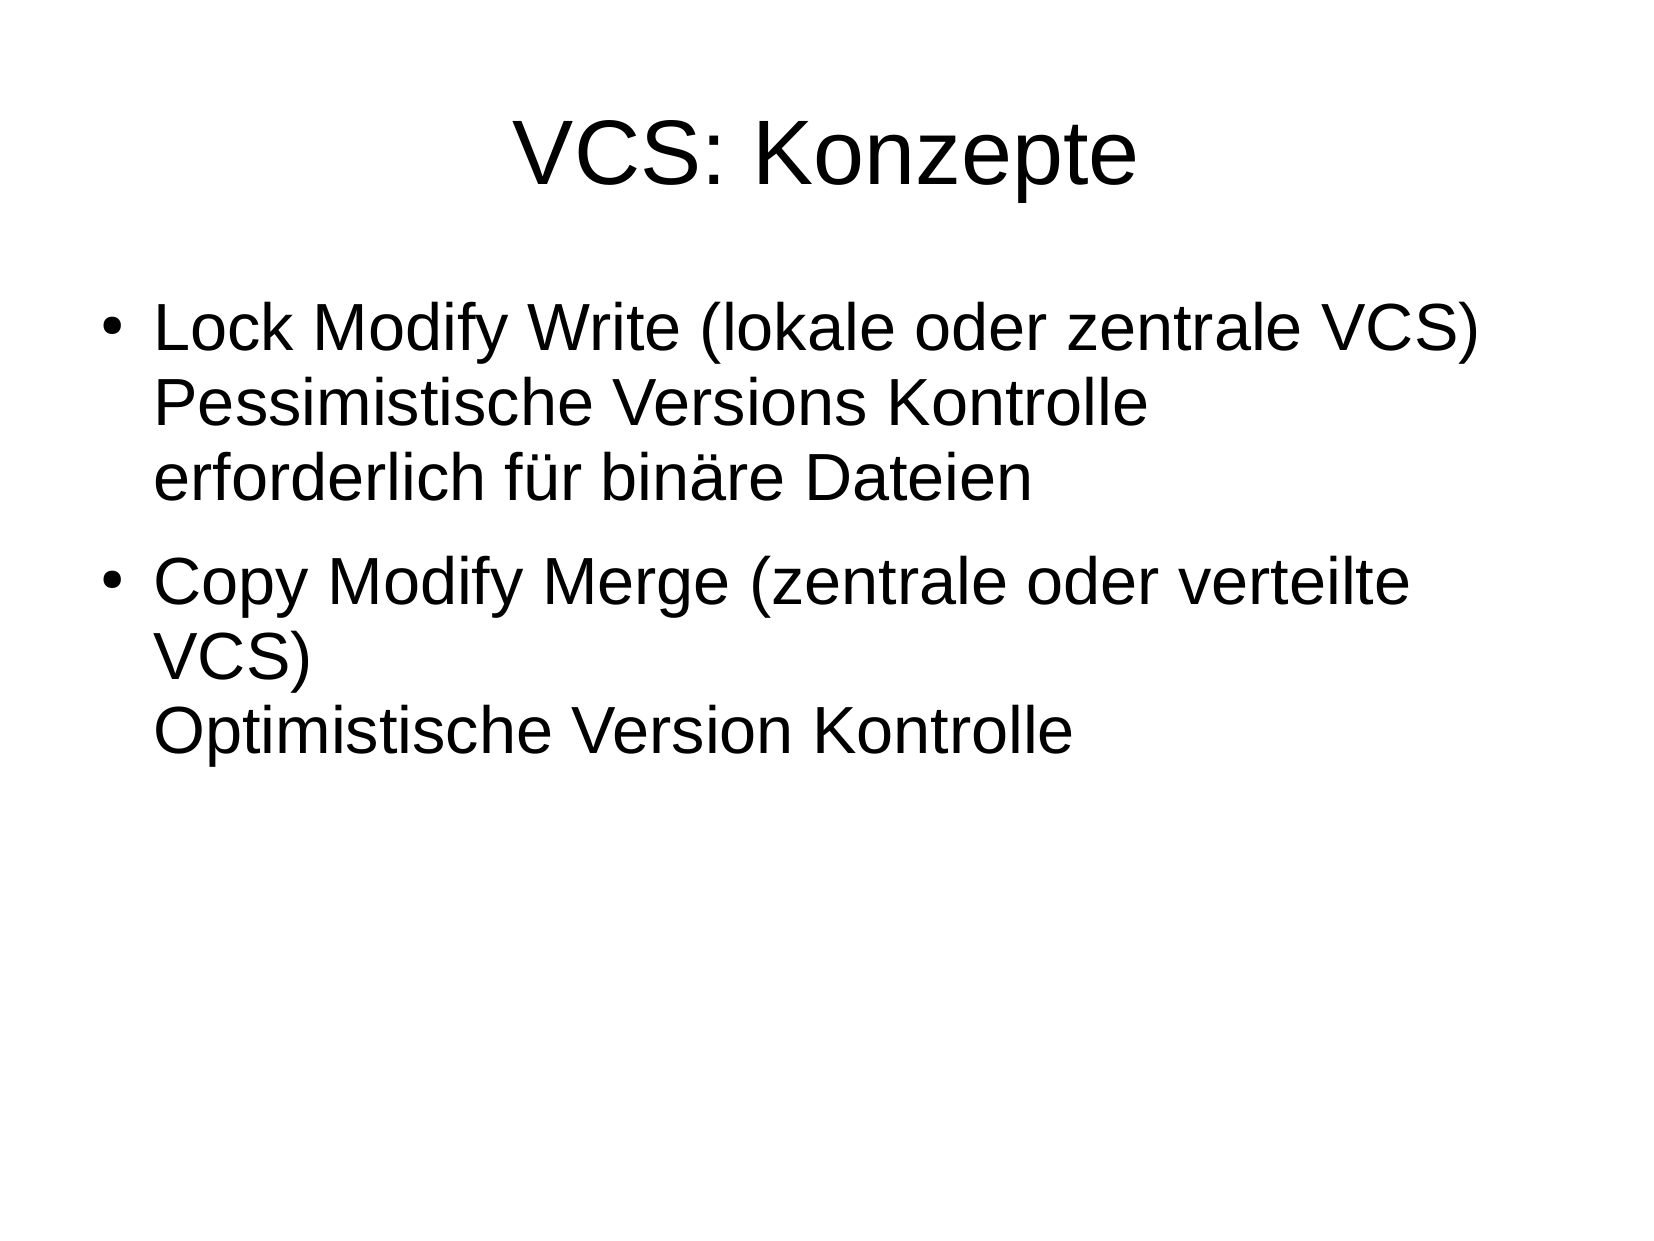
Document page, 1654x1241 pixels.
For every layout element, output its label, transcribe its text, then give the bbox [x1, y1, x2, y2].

title VCS: Konzepte [82, 56, 1571, 250]
list Lock Modify Write (lokale oder zentrale VCS) Pessimistische Versions Kontrolle erforderlich für binäre Dateien Copy Modify Merge (zentrale oder verteilte VCS) Optimistische Version Kontrolle [82, 290, 1571, 1094]
